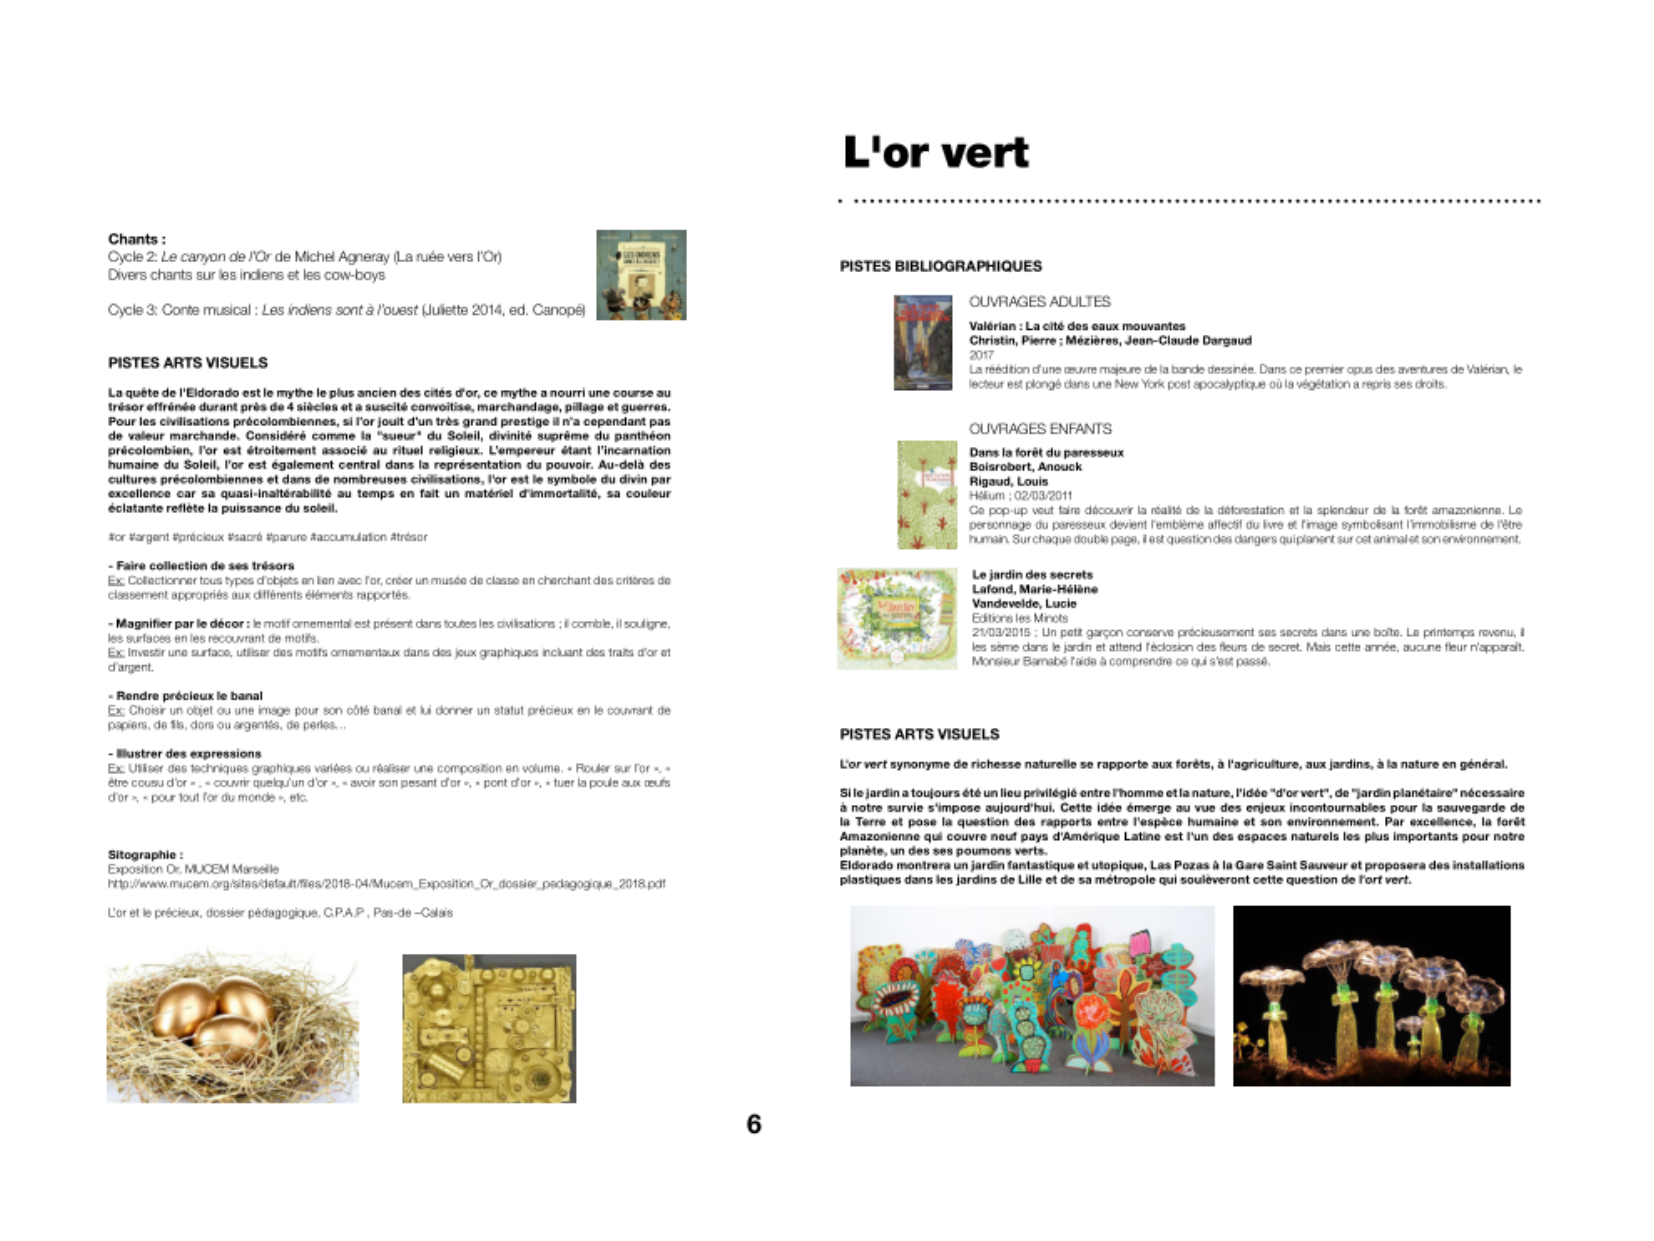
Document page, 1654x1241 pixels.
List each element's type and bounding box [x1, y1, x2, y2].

picture [0, 83, 1588, 1152]
